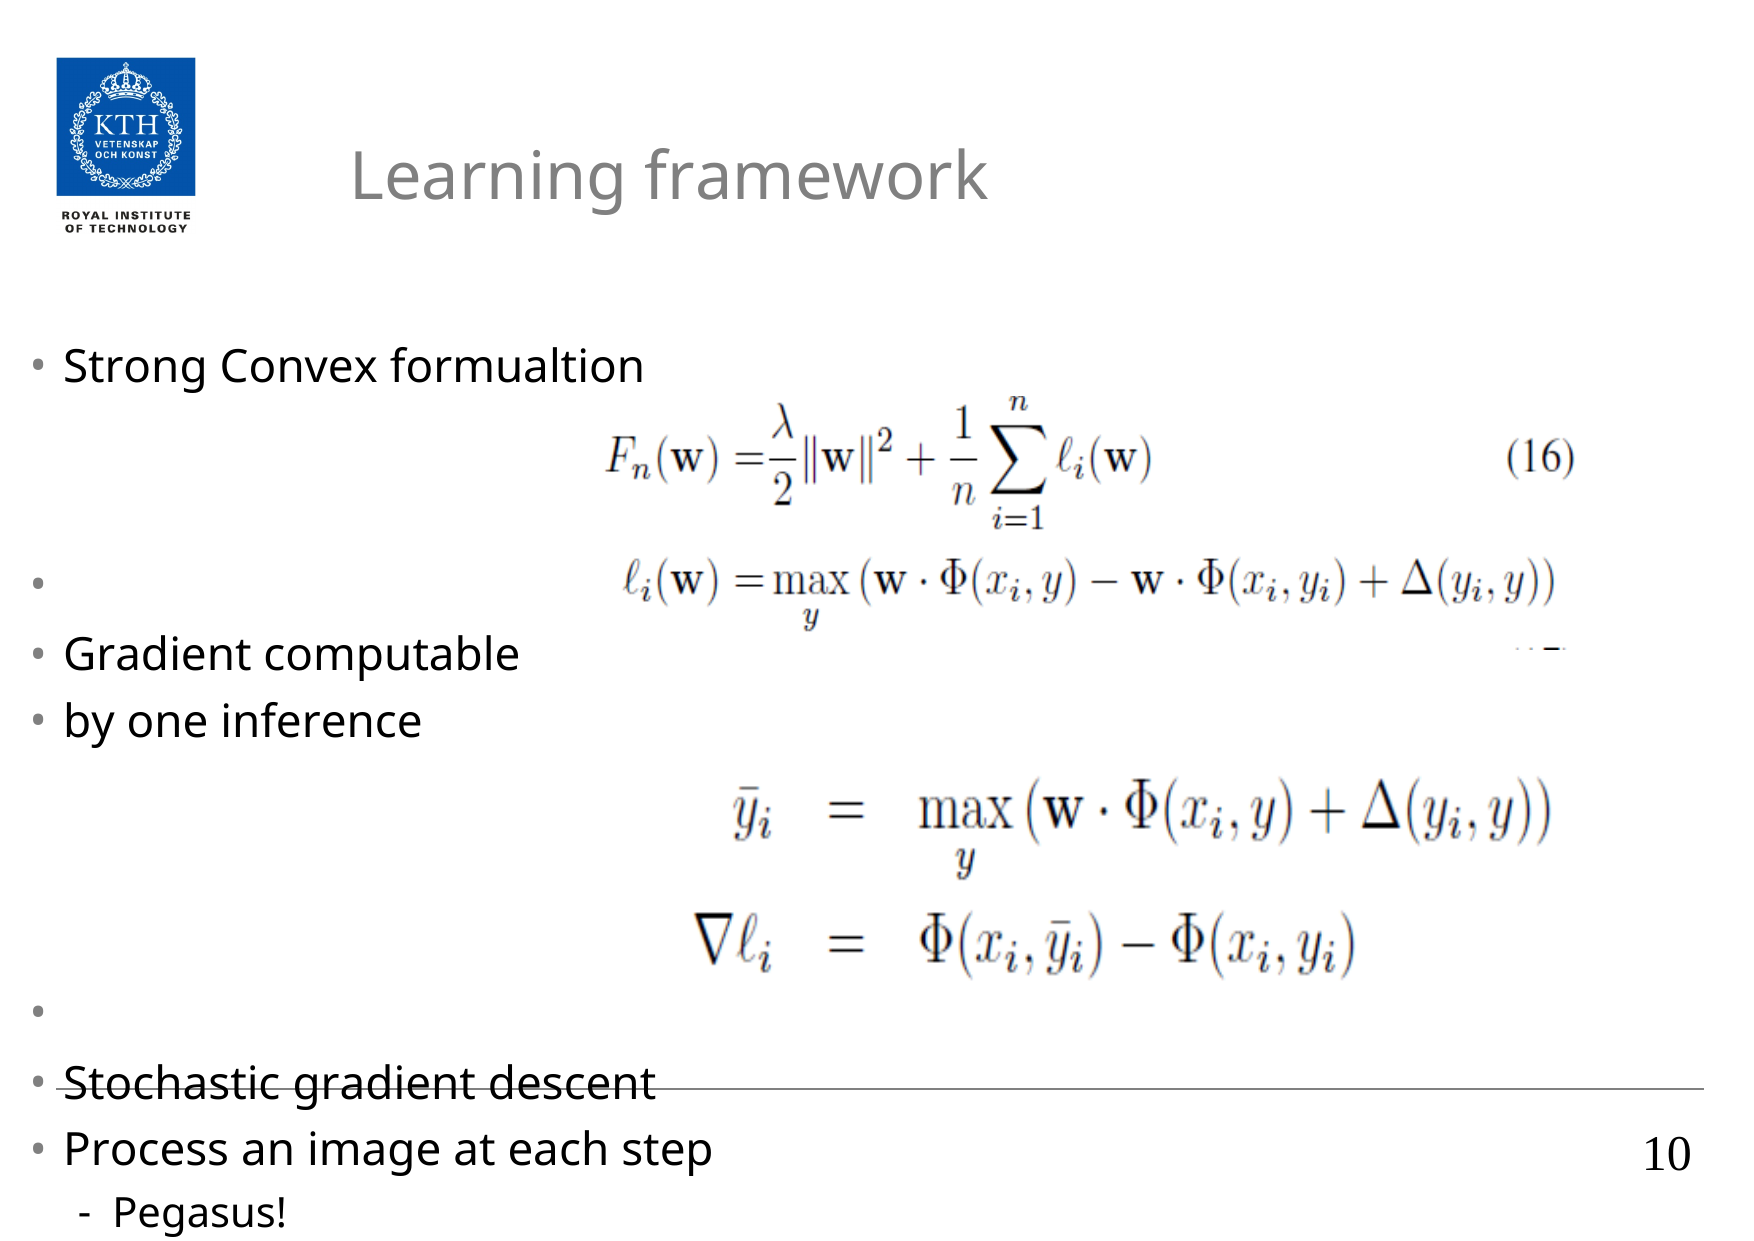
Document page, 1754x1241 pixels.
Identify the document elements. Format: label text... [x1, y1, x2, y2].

picture [590, 396, 1595, 650]
picture [679, 767, 1565, 1004]
list Strong Convex formualtion Gradient computable by one inference Stochastic gradient descent Process an image at each step Pegasus! [29, 329, 1654, 1193]
picture [56, 57, 196, 234]
title Learning framework [349, 69, 1663, 277]
